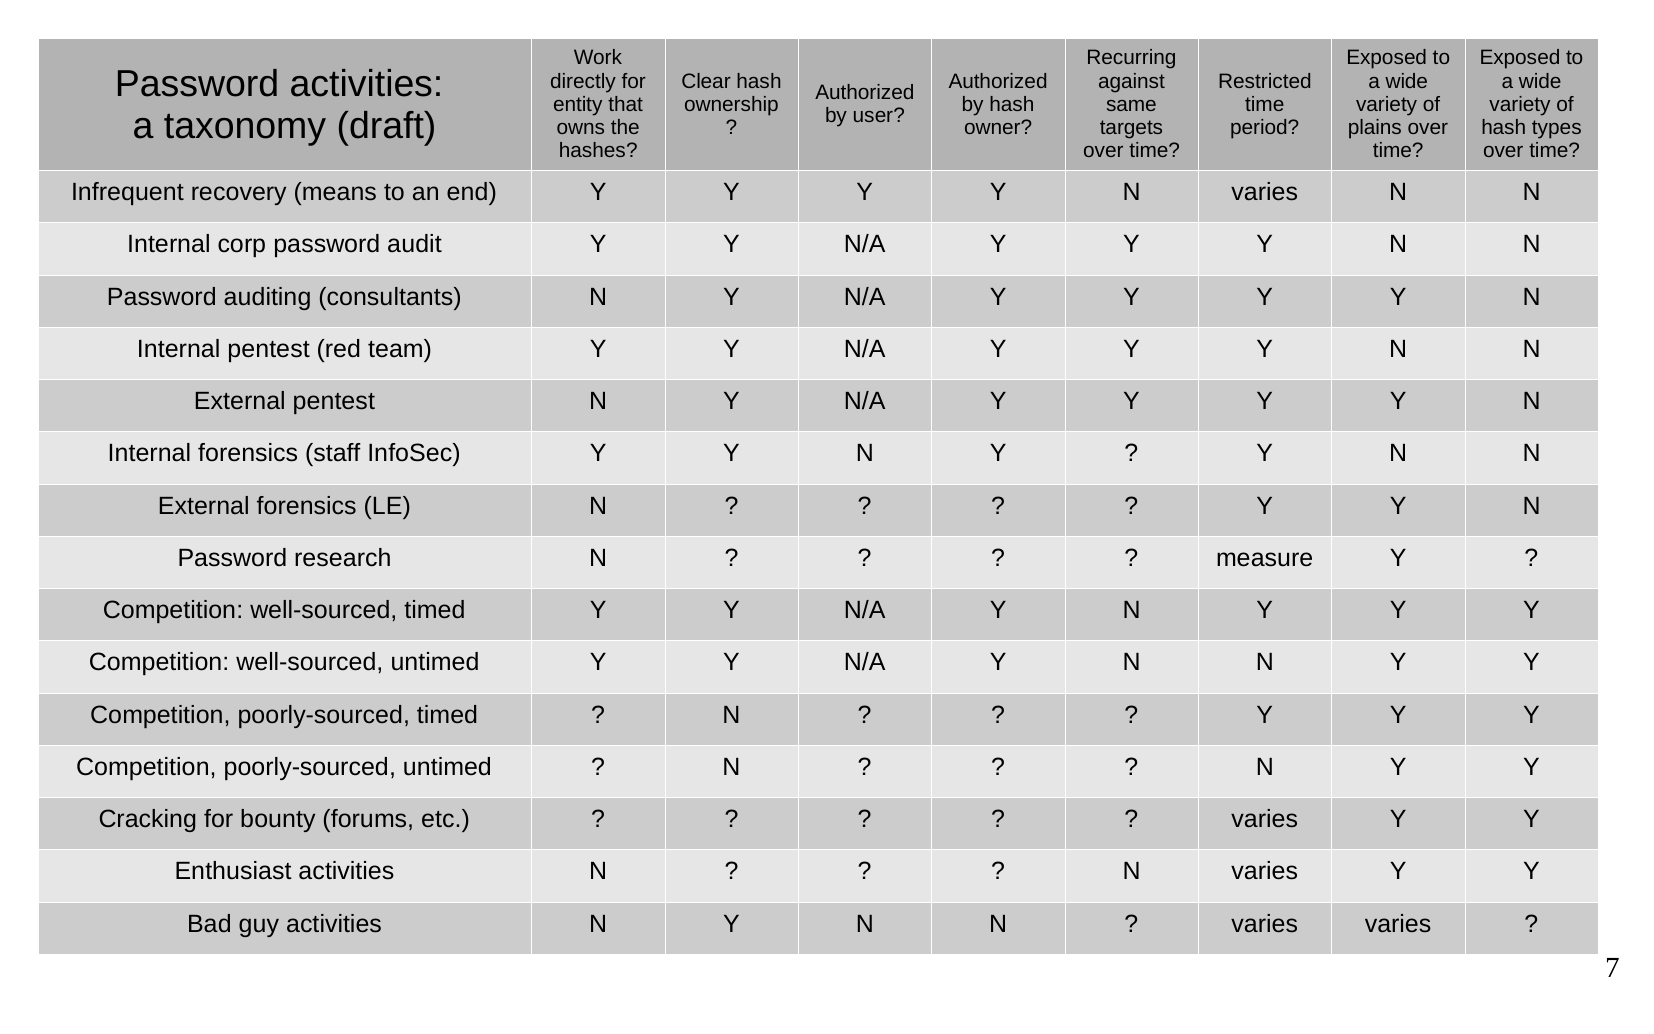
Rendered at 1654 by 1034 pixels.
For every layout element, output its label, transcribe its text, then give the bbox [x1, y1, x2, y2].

table_cell N [1466, 223, 1598, 275]
table_cell ? [666, 798, 798, 849]
table_header Authorized by user? [799, 39, 931, 170]
table_cell N [1066, 641, 1198, 693]
table_cell Y [1199, 694, 1331, 745]
table_cell ? [799, 746, 931, 797]
table_cell Y [1199, 432, 1331, 484]
table_cell N [1199, 641, 1331, 693]
table_cell ? [1066, 746, 1198, 797]
table_cell ? [532, 798, 665, 849]
table_cell Competition: well-sourced, untimed [39, 641, 531, 693]
table_cell Y [532, 171, 665, 222]
table_cell ? [666, 850, 798, 902]
table_cell Y [932, 380, 1065, 431]
table_cell Y [532, 641, 665, 693]
table_cell Infrequent recovery (means to an end) [39, 171, 531, 222]
table_cell Y [532, 328, 665, 379]
table_cell ? [532, 746, 665, 797]
table_cell ? [532, 694, 665, 745]
text_box <number> [1560, 951, 1621, 1023]
table_cell varies [1199, 171, 1331, 222]
table_cell varies [1199, 903, 1331, 954]
table_cell Y [1066, 380, 1198, 431]
table_cell Competition, poorly-sourced, untimed [39, 746, 531, 797]
table_header Exposed to a wide variety of hash types over time? [1466, 39, 1598, 170]
table_cell Y [1199, 485, 1331, 536]
table_cell Y [666, 171, 798, 222]
table_header Authorized by hash owner? [932, 39, 1065, 170]
table_cell Y [1332, 746, 1465, 797]
table_cell Y [666, 589, 798, 640]
table_cell Bad guy activities [39, 903, 531, 954]
table_header Password activities: a taxonomy (draft) [39, 39, 531, 170]
table_cell Y [1332, 641, 1465, 693]
table_cell Internal forensics (staff InfoSec) [39, 432, 531, 484]
table_cell Y [1199, 380, 1331, 431]
table_cell Y [932, 171, 1065, 222]
table_cell Y [532, 589, 665, 640]
table_cell Y [1199, 223, 1331, 275]
table_cell Y [1466, 746, 1598, 797]
table_cell N [1066, 589, 1198, 640]
table_cell N [1466, 432, 1598, 484]
table_cell Y [532, 223, 665, 275]
table_cell Y [1066, 328, 1198, 379]
table_cell ? [1066, 903, 1198, 954]
table_cell Password research [39, 537, 531, 588]
table_cell ? [932, 537, 1065, 588]
table_header Work directly for entity that owns the hashes? [532, 39, 665, 170]
table_cell Y [666, 380, 798, 431]
table_cell N [1466, 380, 1598, 431]
table_cell Y [1332, 850, 1465, 902]
table_cell N [1199, 746, 1331, 797]
table_cell Y [932, 328, 1065, 379]
table_cell ? [1466, 903, 1598, 954]
table_cell N [799, 432, 931, 484]
table_cell N [1066, 171, 1198, 222]
table_cell N/A [799, 641, 931, 693]
table_cell Y [1466, 694, 1598, 745]
table_cell ? [799, 485, 931, 536]
table_cell ? [1066, 694, 1198, 745]
table_cell Cracking for bounty (forums, etc.) [39, 798, 531, 849]
table_cell Y [666, 223, 798, 275]
table_cell N [932, 903, 1065, 954]
table_cell Y [666, 328, 798, 379]
table_cell Y [1332, 537, 1465, 588]
table_cell N/A [799, 223, 931, 275]
table_cell Y [1332, 276, 1465, 327]
table_cell N [532, 903, 665, 954]
table_cell Y [1066, 276, 1198, 327]
table_cell Y [1466, 641, 1598, 693]
table_cell External forensics (LE) [39, 485, 531, 536]
table_cell ? [1066, 537, 1198, 588]
table_cell Y [1199, 276, 1331, 327]
table_cell ? [799, 537, 931, 588]
table_cell varies [1199, 850, 1331, 902]
table_cell N/A [799, 589, 931, 640]
table_cell Y [1466, 798, 1598, 849]
table_cell Y [1466, 850, 1598, 902]
table_cell Internal pentest (red team) [39, 328, 531, 379]
table_cell N [799, 903, 931, 954]
table_cell ? [932, 694, 1065, 745]
table_cell Y [1199, 589, 1331, 640]
table_cell Y [799, 171, 931, 222]
table_cell ? [666, 537, 798, 588]
table_cell N [532, 850, 665, 902]
table_cell Y [1332, 589, 1465, 640]
table_cell Y [932, 641, 1065, 693]
table_cell N [532, 537, 665, 588]
table_cell N [1466, 485, 1598, 536]
table_cell Competition: well-sourced, timed [39, 589, 531, 640]
table_cell measure [1199, 537, 1331, 588]
table_cell Password auditing (consultants) [39, 276, 531, 327]
table_cell N/A [799, 276, 931, 327]
table_cell Enthusiast activities [39, 850, 531, 902]
table_cell ? [666, 485, 798, 536]
table_cell ? [1466, 537, 1598, 588]
table_cell Y [666, 903, 798, 954]
table_cell N [532, 276, 665, 327]
table_cell Y [932, 223, 1065, 275]
table_cell Internal corp password audit [39, 223, 531, 275]
table_cell N [1466, 328, 1598, 379]
table_cell ? [932, 746, 1065, 797]
table_cell External pentest [39, 380, 531, 431]
table_cell ? [799, 694, 931, 745]
table_header Exposed to a wide variety of plains over time? [1332, 39, 1465, 170]
table_cell N [532, 485, 665, 536]
table_header Clear hash ownership? [666, 39, 798, 170]
table_cell N [1332, 171, 1465, 222]
table_cell varies [1199, 798, 1331, 849]
table_cell ? [799, 850, 931, 902]
table_cell Y [666, 276, 798, 327]
table_cell N [1066, 850, 1198, 902]
table_cell N [532, 380, 665, 431]
table_cell N [1332, 432, 1465, 484]
table_cell N [666, 694, 798, 745]
table_cell ? [932, 485, 1065, 536]
table_cell ? [1066, 432, 1198, 484]
table_cell N [666, 746, 798, 797]
table_cell ? [932, 850, 1065, 902]
table_cell Y [1066, 223, 1198, 275]
table_cell Y [532, 432, 665, 484]
table_cell Y [1466, 589, 1598, 640]
table_cell Y [932, 432, 1065, 484]
table_cell ? [799, 798, 931, 849]
table_header Recurring against same targets over time? [1066, 39, 1198, 170]
table_cell Y [1332, 485, 1465, 536]
table_header Restricted time period? [1199, 39, 1331, 170]
table_cell N/A [799, 328, 931, 379]
table_cell Y [932, 589, 1065, 640]
table_cell N [1332, 328, 1465, 379]
table_cell Competition, poorly-sourced, timed [39, 694, 531, 745]
table_cell N [1466, 276, 1598, 327]
table_cell ? [1066, 485, 1198, 536]
table_cell varies [1332, 903, 1465, 954]
table_cell N [1332, 223, 1465, 275]
table_cell Y [666, 432, 798, 484]
table_cell Y [1332, 380, 1465, 431]
table_cell ? [932, 798, 1065, 849]
table_cell N [1466, 171, 1598, 222]
table_cell Y [1332, 798, 1465, 849]
table_cell Y [932, 276, 1065, 327]
table_cell Y [1199, 328, 1331, 379]
table_cell N/A [799, 380, 931, 431]
table_cell ? [1066, 798, 1198, 849]
table_cell Y [666, 641, 798, 693]
table_cell Y [1332, 694, 1465, 745]
